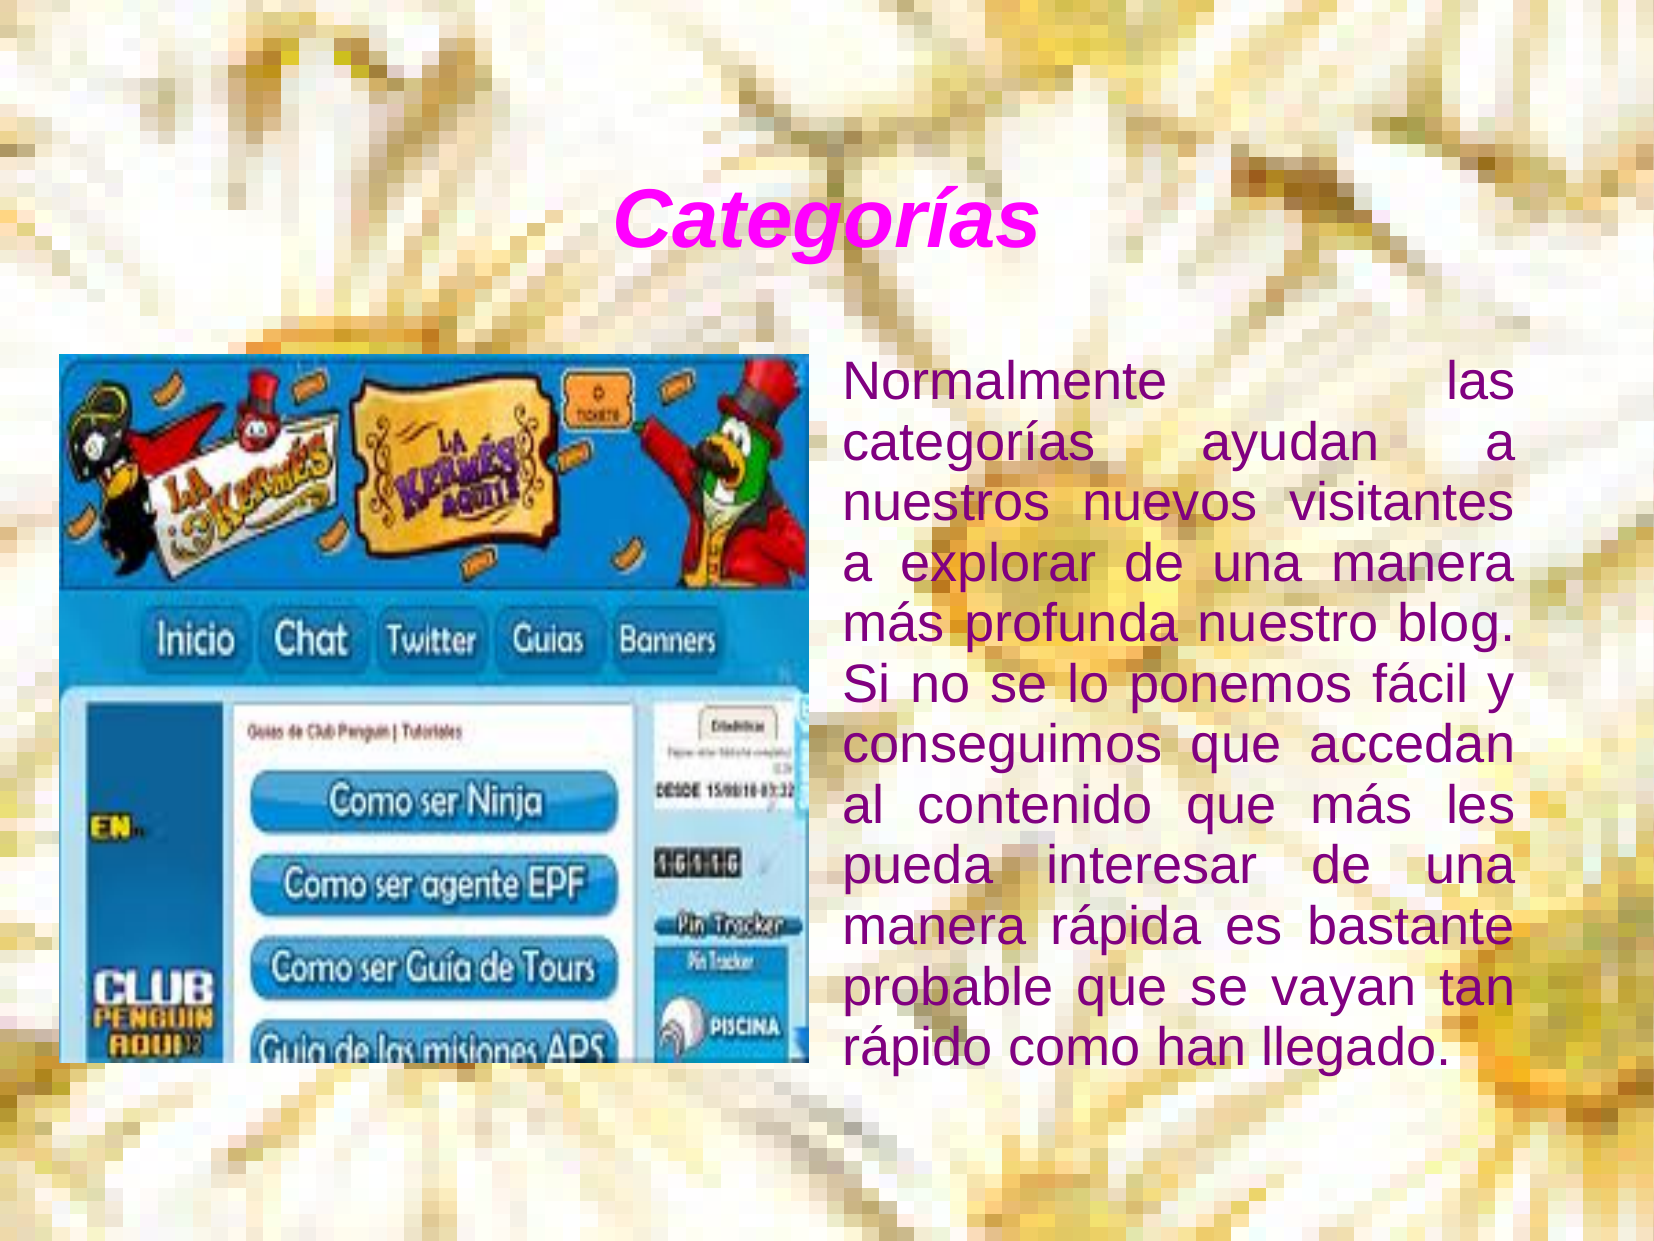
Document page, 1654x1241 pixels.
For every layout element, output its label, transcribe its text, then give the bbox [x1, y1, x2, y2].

title Categorías [121, 114, 1534, 322]
picture [0, 0, 1654, 1241]
list Normalmente las categorías ayudan a nuestros nuevos visitantes a explorar de una manera más profunda nuestro blog. Si no se lo ponemos fácil y conseguimos que accedan al contenido que más les pueda interesar de una manera rápida es bastante probable que se vayan tan rápido como han llegado. [842, 350, 1517, 1133]
